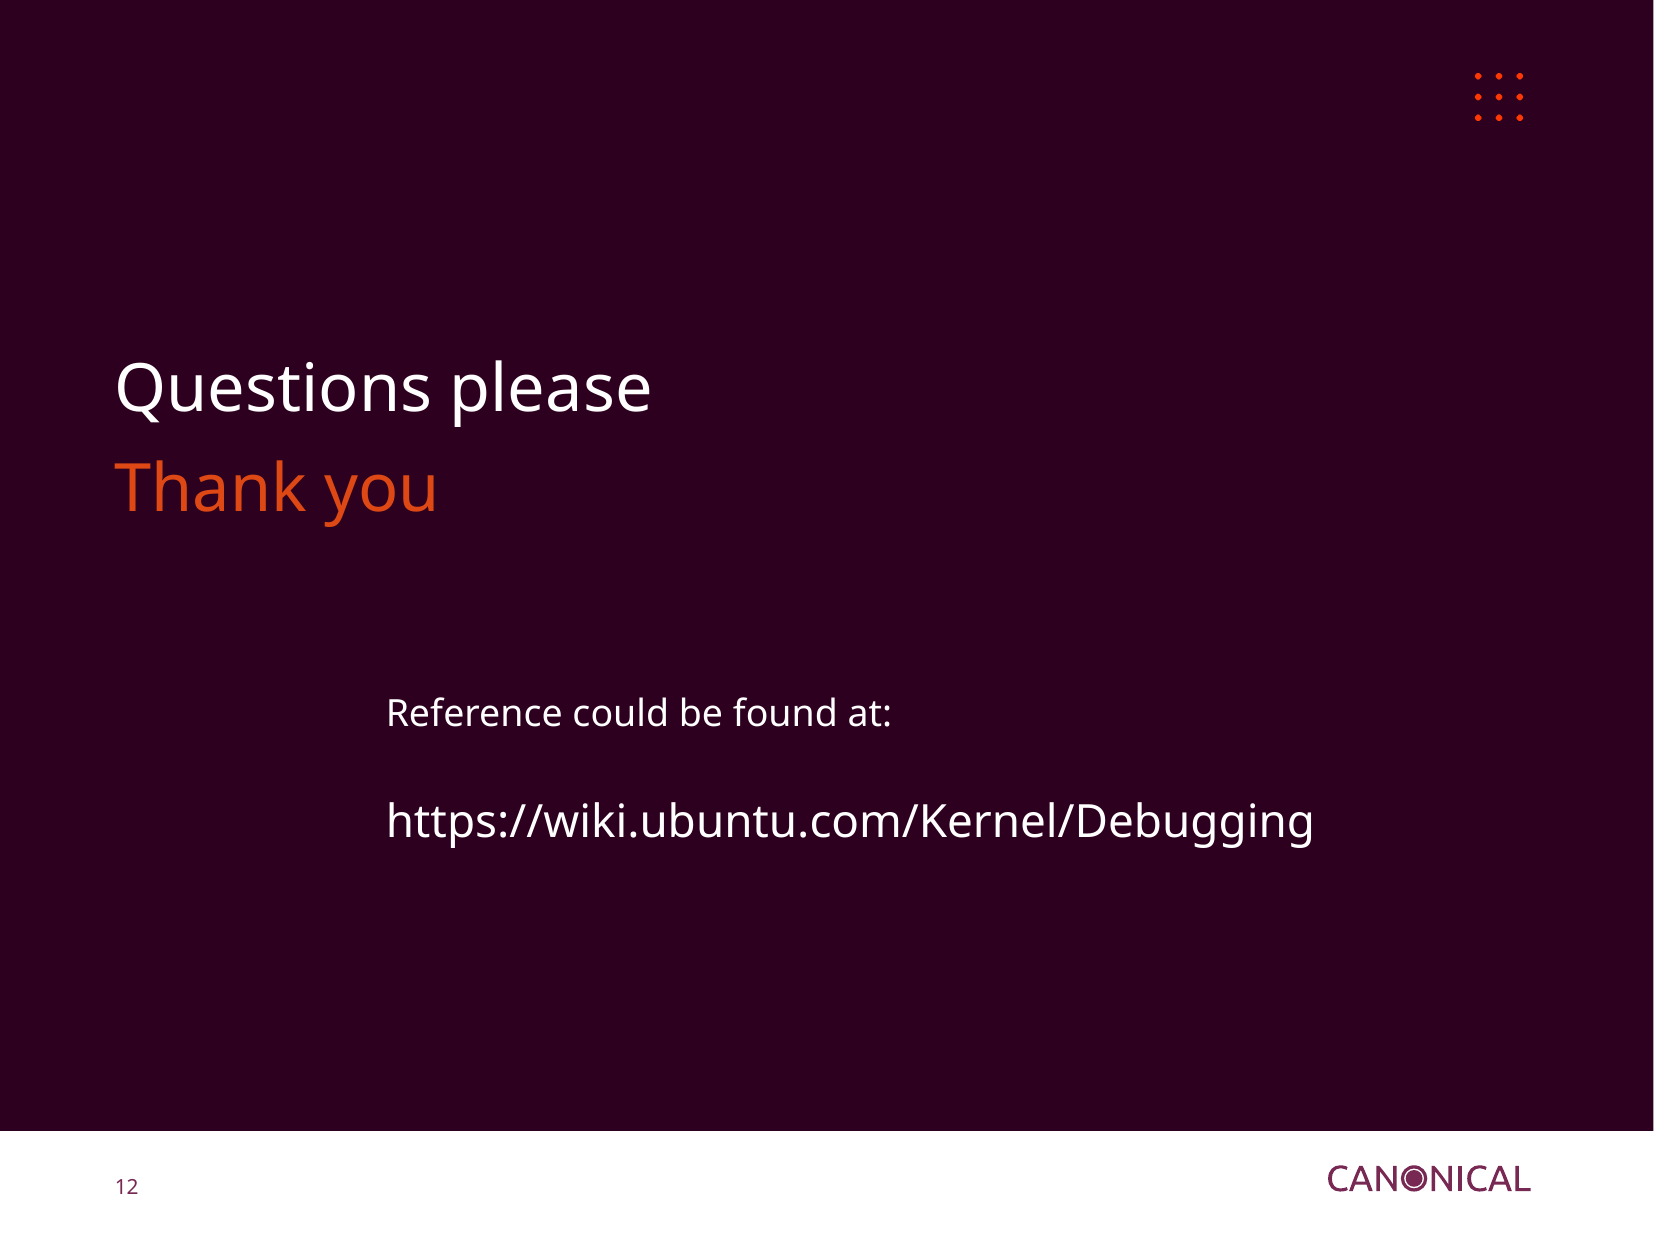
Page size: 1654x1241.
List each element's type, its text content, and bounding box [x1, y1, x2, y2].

text_box Reference could be found at: https://wiki.ubuntu.com/Kernel/Debugging [371, 679, 1300, 830]
picture [0, 0, 1654, 1131]
title Questions please Thank you [114, 352, 863, 510]
